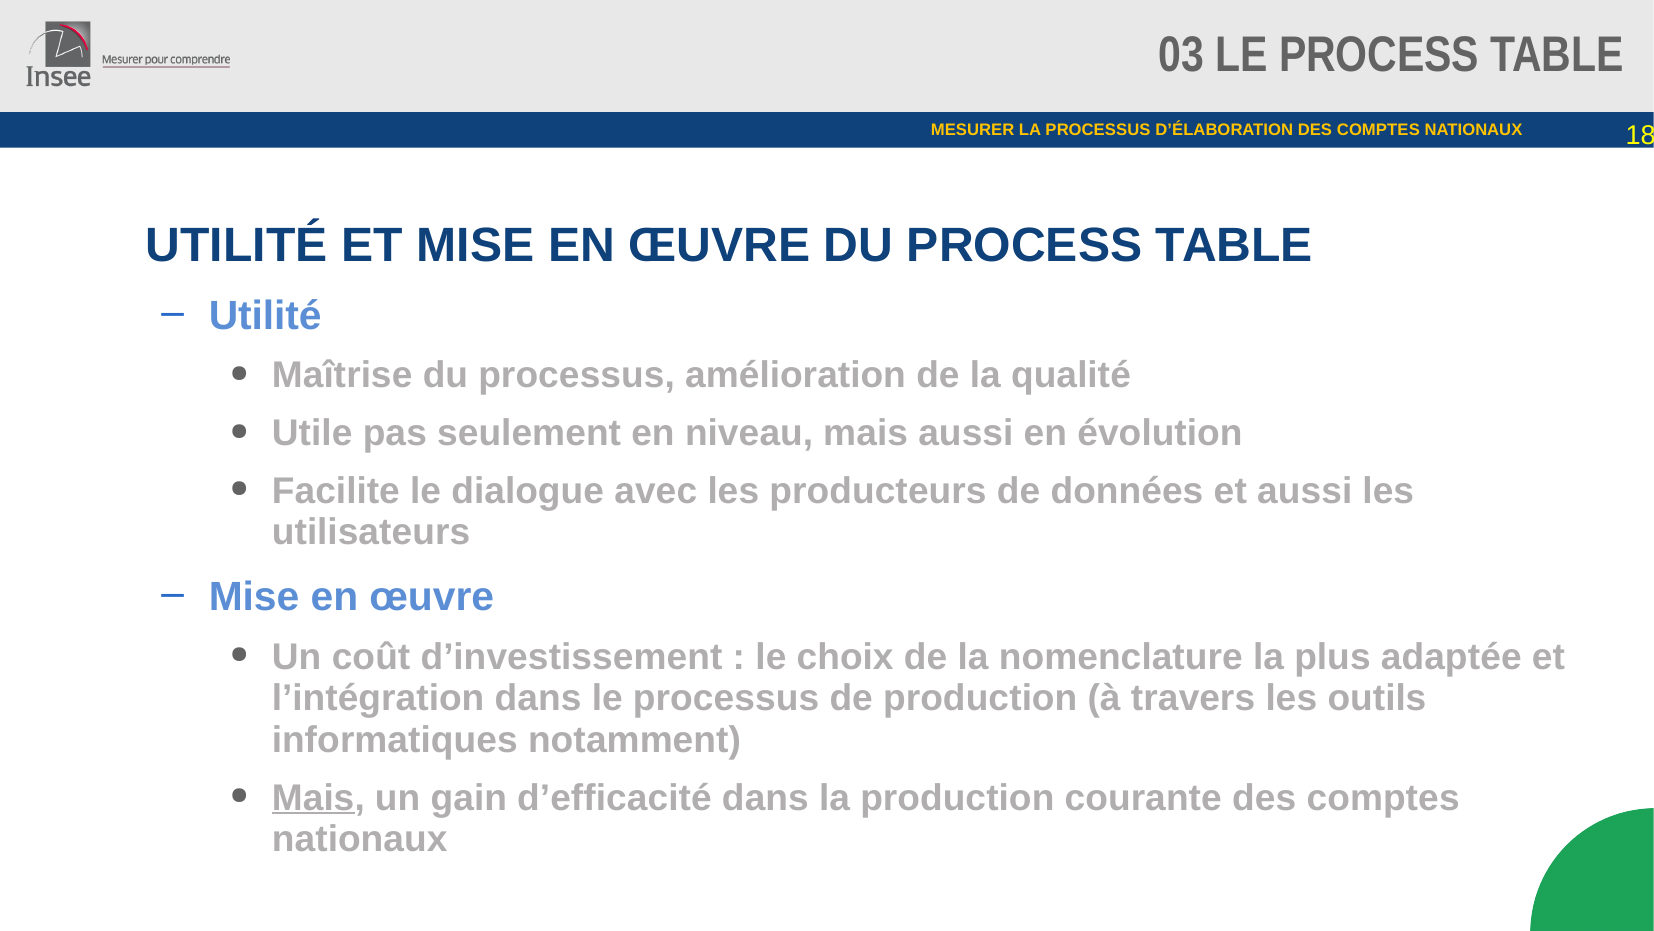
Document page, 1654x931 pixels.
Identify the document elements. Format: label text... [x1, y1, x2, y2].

title 03 le process table [265, 0, 1625, 107]
picture [23, 0, 230, 89]
picture [1530, 808, 1654, 931]
list Utilité et mise en œuvre du process table Utilité Maîtrise du processus, amélioration de la qualité Utile pas seulement en niveau, mais aussi en évolution Facilite le dialogue avec les producteurs de données et aussi les utilisateurs Mise en œuvre Un coût d’investissement : le choix de la nomenclature la plus adaptée et l’intégration dans le processus de production (à travers les outils informatiques notamment) Mais, un gain d’efficacité dans la production courante des comptes nationaux [82, 217, 1571, 861]
